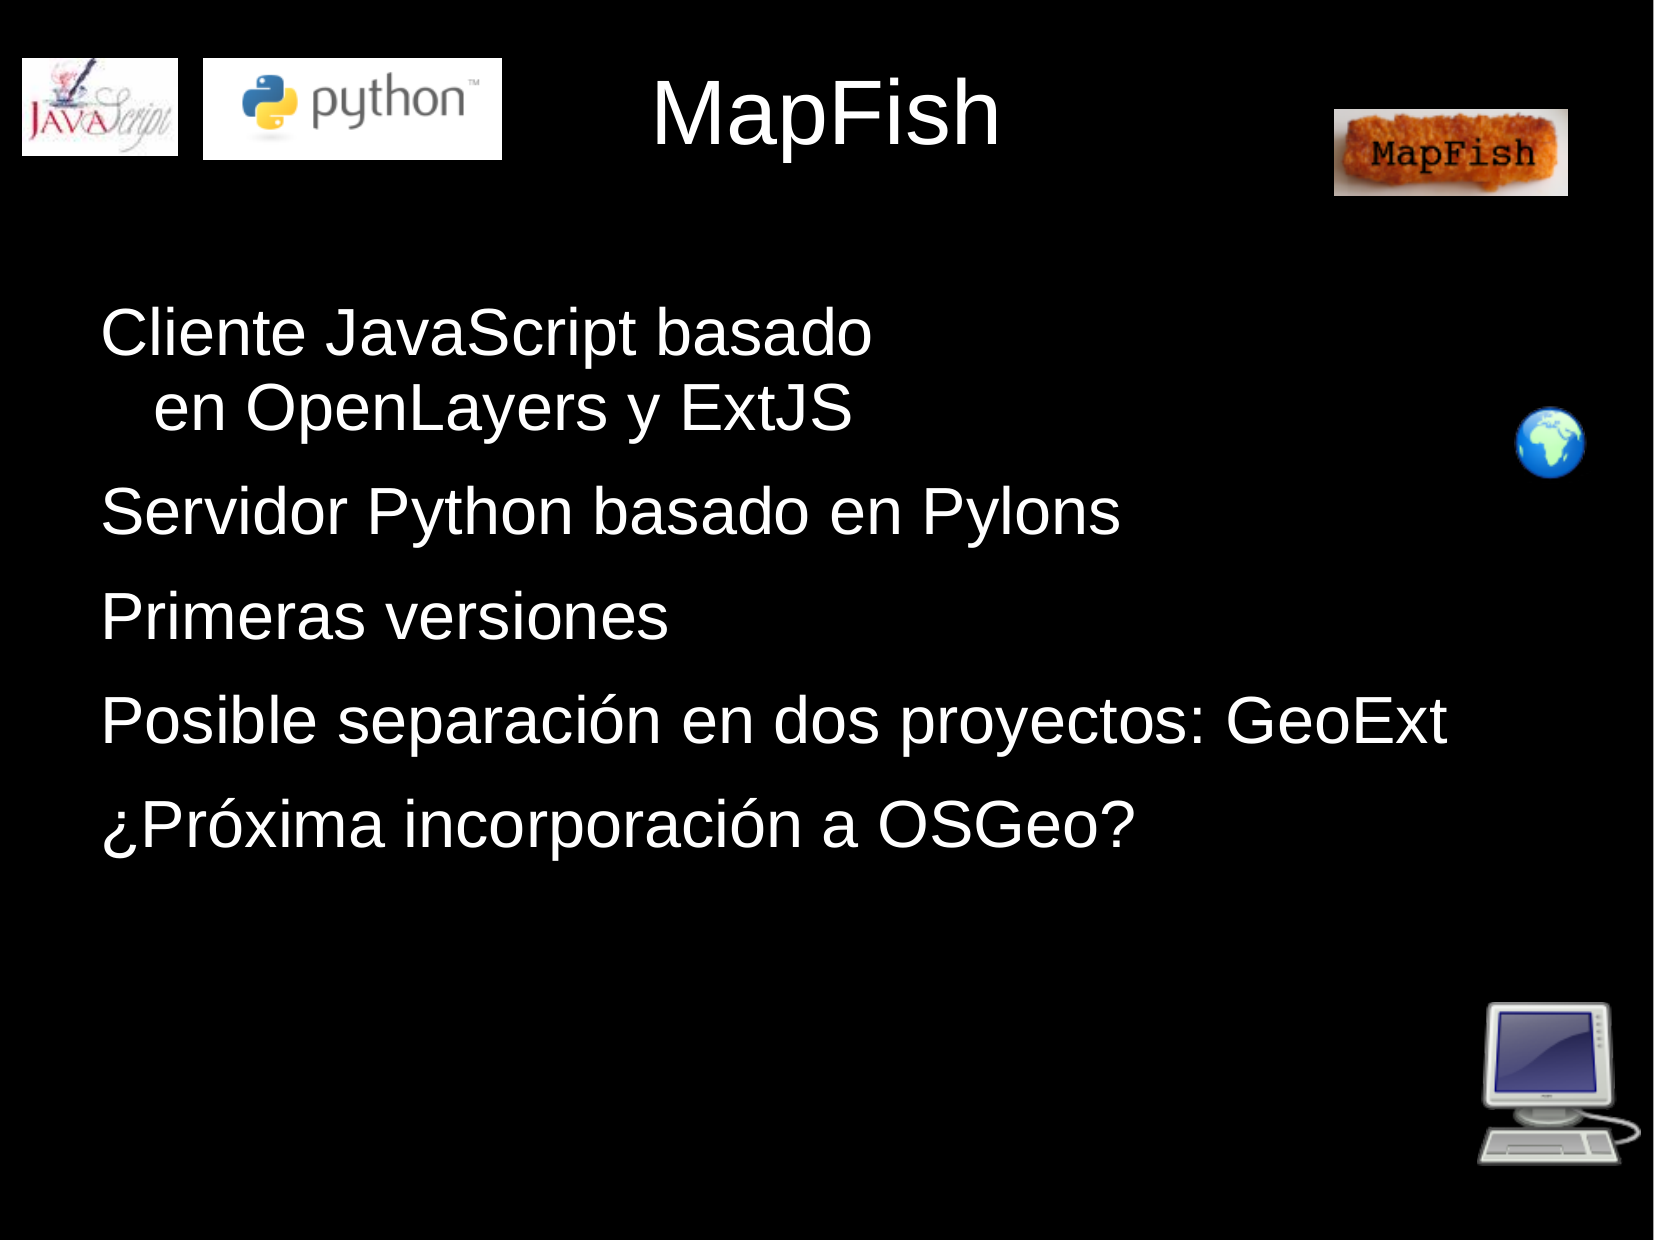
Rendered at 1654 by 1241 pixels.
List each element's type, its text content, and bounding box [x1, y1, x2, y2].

picture [1477, 1002, 1641, 1166]
picture [1334, 109, 1568, 196]
title MapFish [82, 49, 1571, 178]
picture [203, 58, 502, 160]
picture [22, 58, 178, 156]
list Cliente JavaScript basado en OpenLayers y ExtJS Servidor Python basado en Pylons Primeras versiones Posible separación en dos proyectos: GeoExt ¿Próxima incorporación a OSGeo? [82, 295, 1571, 1109]
picture [1513, 402, 1597, 486]
